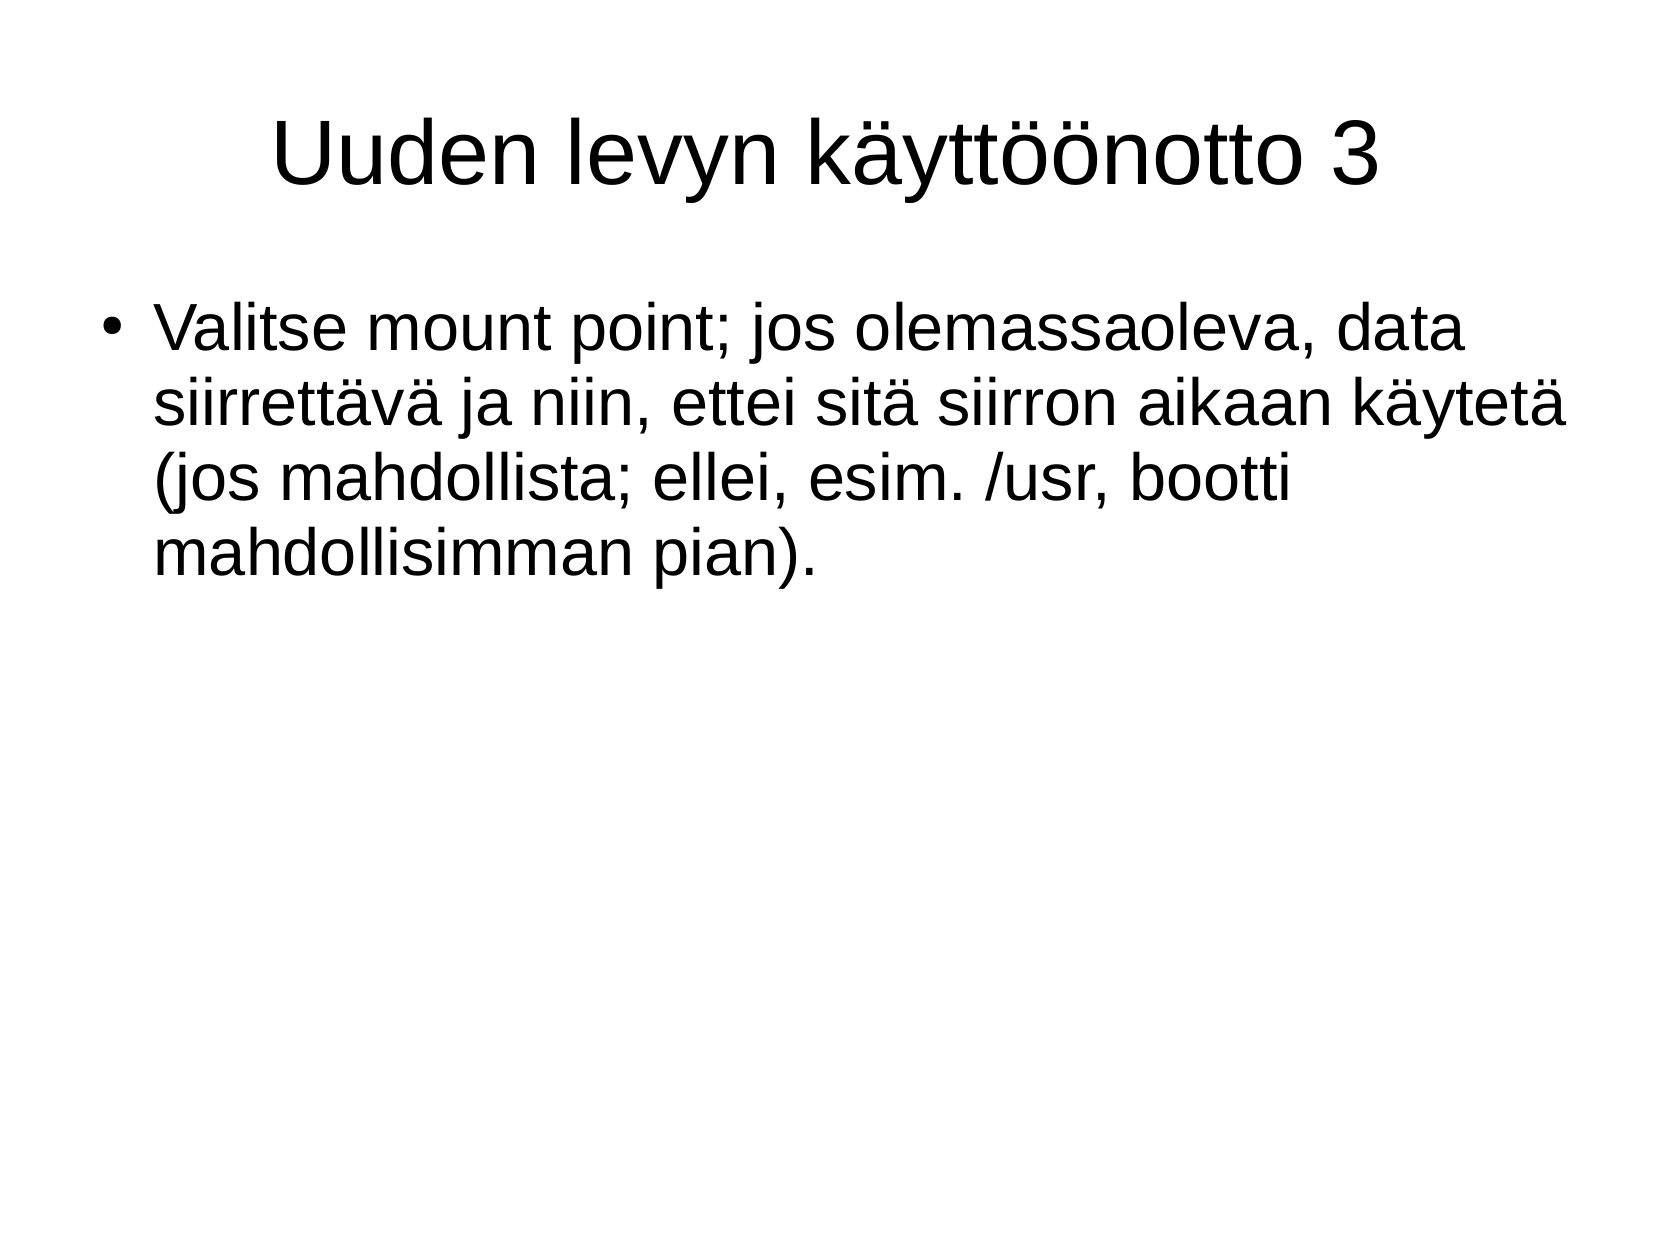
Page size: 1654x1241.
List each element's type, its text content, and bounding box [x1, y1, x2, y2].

list Valitse mount point; jos olemassaoleva, data siirrettävä ja niin, ettei sitä siirron aikaan käytetä (jos mahdollista; ellei, esim. /usr, bootti mahdollisimman pian). [82, 290, 1571, 1010]
title Uuden levyn käyttöönotto 3 [82, 49, 1571, 257]
